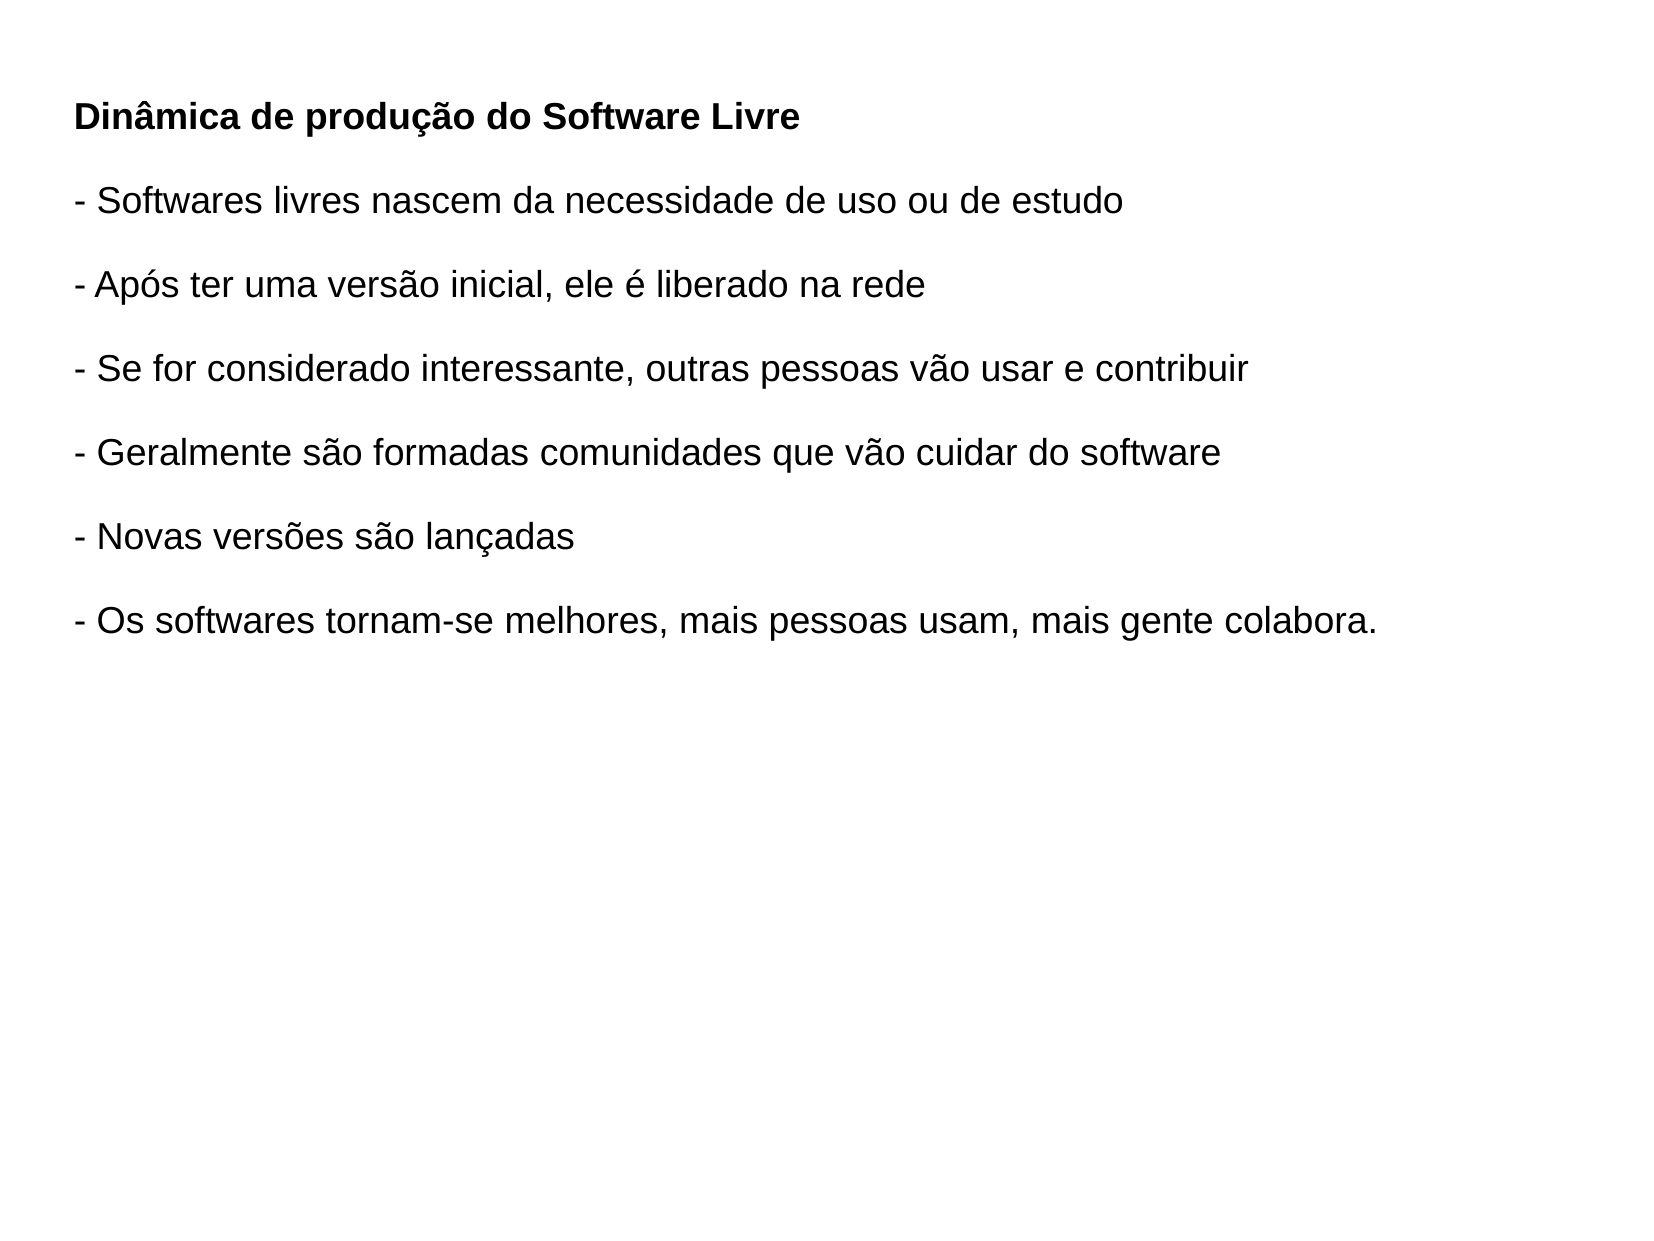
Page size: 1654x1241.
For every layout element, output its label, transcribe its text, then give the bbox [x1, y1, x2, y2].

text_box Dinâmica de produção do Software Livre - Softwares livres nascem da necessidade de uso ou de estudo - Após ter uma versão inicial, ele é liberado na rede - Se for considerado interessante, outras pessoas vão usar e contribuir - Geralmente são formadas comunidades que vão cuidar do software - Novas versões são lançadas - Os softwares tornam-se melhores, mais pessoas usam, mais gente colabora. [59, 88, 1394, 710]
